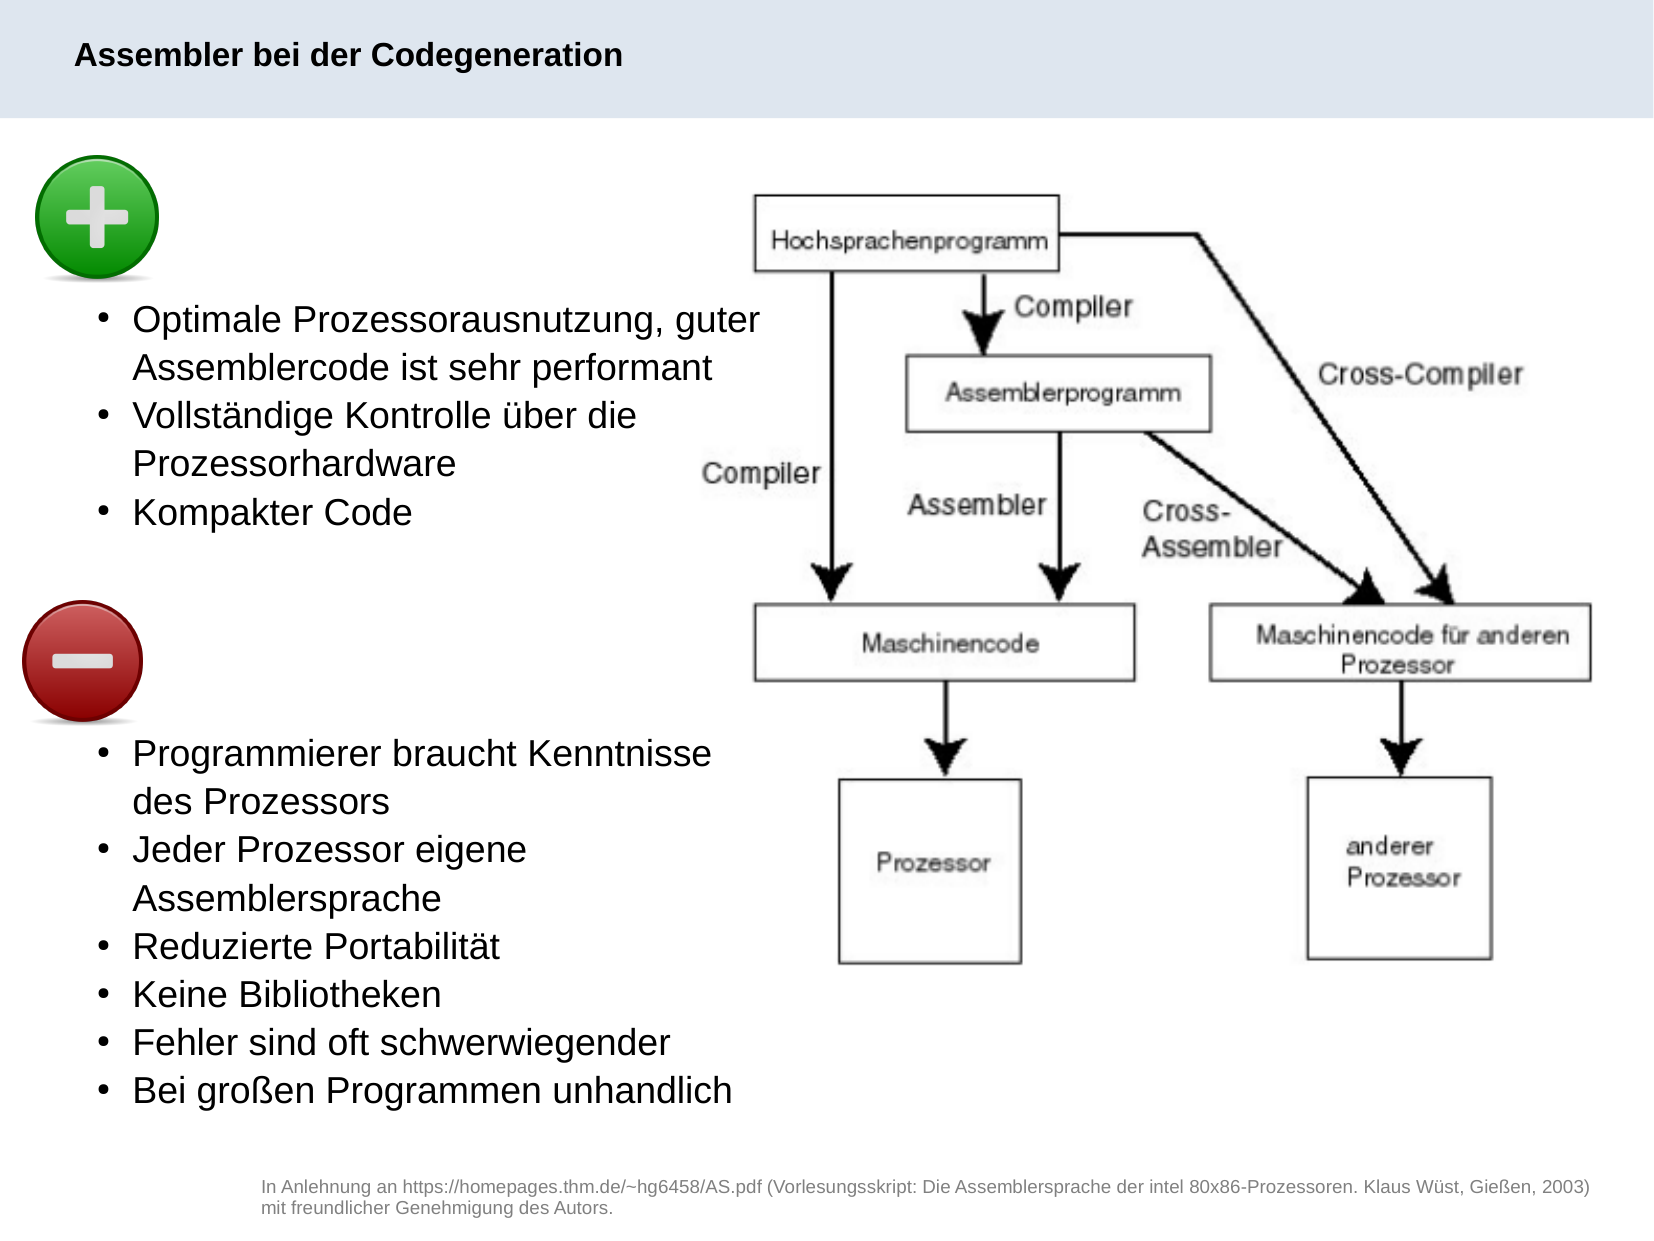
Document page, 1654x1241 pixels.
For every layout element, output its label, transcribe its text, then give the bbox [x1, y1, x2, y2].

picture [22, 600, 143, 726]
text_box In Anlehnung an https://homepages.thm.de/~hg6458/AS.pdf (Vorlesungsskript: Die Assemblersprache der intel 80x86-Prozessoren. Klaus Wüst, Gießen, 2003) mit freundlicher Genehmigung des Autors. [246, 1168, 1610, 1229]
picture [35, 155, 159, 283]
picture [688, 174, 1632, 982]
text_box Assembler bei der Codegeneration [59, 29, 1565, 82]
text_box Optimale Prozessorausnutzung, guter Assemblercode ist sehr performant Vollständige Kontrolle über die Prozessorhardware Kompakter Code Programmierer braucht Kenntnisse des Prozessors Jeder Prozessor eigene Assemblersprache Reduzierte Portabilität Keine Bibliotheken Fehler sind oft schwerwiegender Bei großen Programmen unhandlich [46, 242, 794, 1140]
